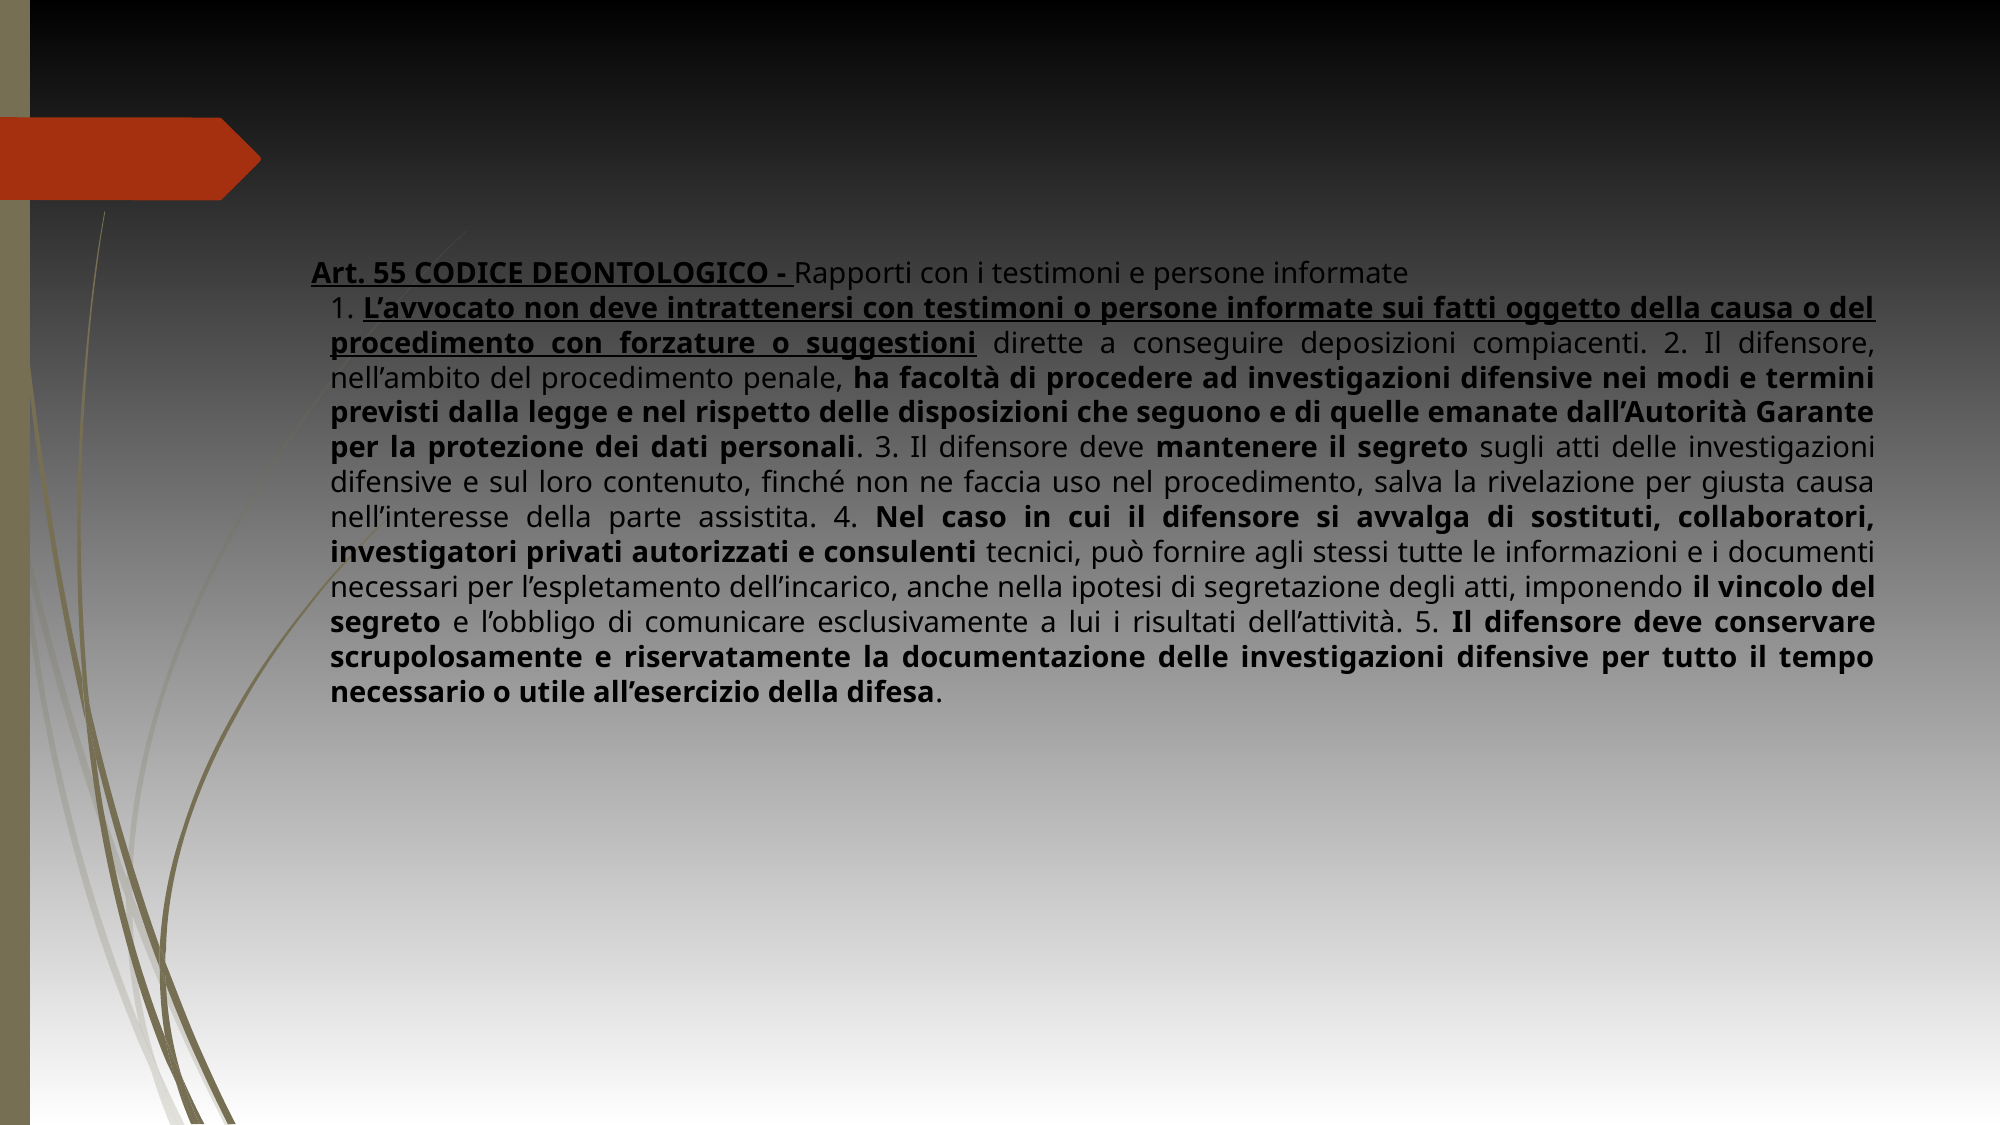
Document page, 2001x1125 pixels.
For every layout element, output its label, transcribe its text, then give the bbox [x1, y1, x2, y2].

list Art. 55 CODICE DEONTOLOGICO - Rapporti con i testimoni e persone informate 1. L’avvocato non deve intrattenersi con testimoni o persone informate sui fatti oggetto della causa o del procedimento con forzature o suggestioni dirette a conseguire deposizioni compiacenti. 2. Il difensore, nell’ambito del procedimento penale, ha facoltà di procedere ad investigazioni difensive nei modi e termini previsti dalla legge e nel rispetto delle disposizioni che seguono e di quelle emanate dall’Autorità Garante per la protezione dei dati personali. 3. Il difensore deve mantenere il segreto sugli atti delle investigazioni difensive e sul loro contenuto, finché non ne faccia uso nel procedimento, salva la rivelazione per giusta causa nell’interesse della parte assistita. 4. Nel caso in cui il difensore si avvalga di sostituti, collaboratori, investigatori privati autorizzati e consulenti tecnici, può fornire agli stessi tutte le informazioni e i documenti necessari per l’espletamento dell’incarico, anche nella ipotesi di segretazione degli atti, imponendo il vincolo del segreto e l’obbligo di comunicare esclusivamente a lui i risultati dell’attività. 5. Il difensore deve conservare scrupolosamente e riservatamente la documentazione delle investigazioni difensive per tutto il tempo necessario o utile all’esercizio della difesa. [296, 246, 1891, 801]
